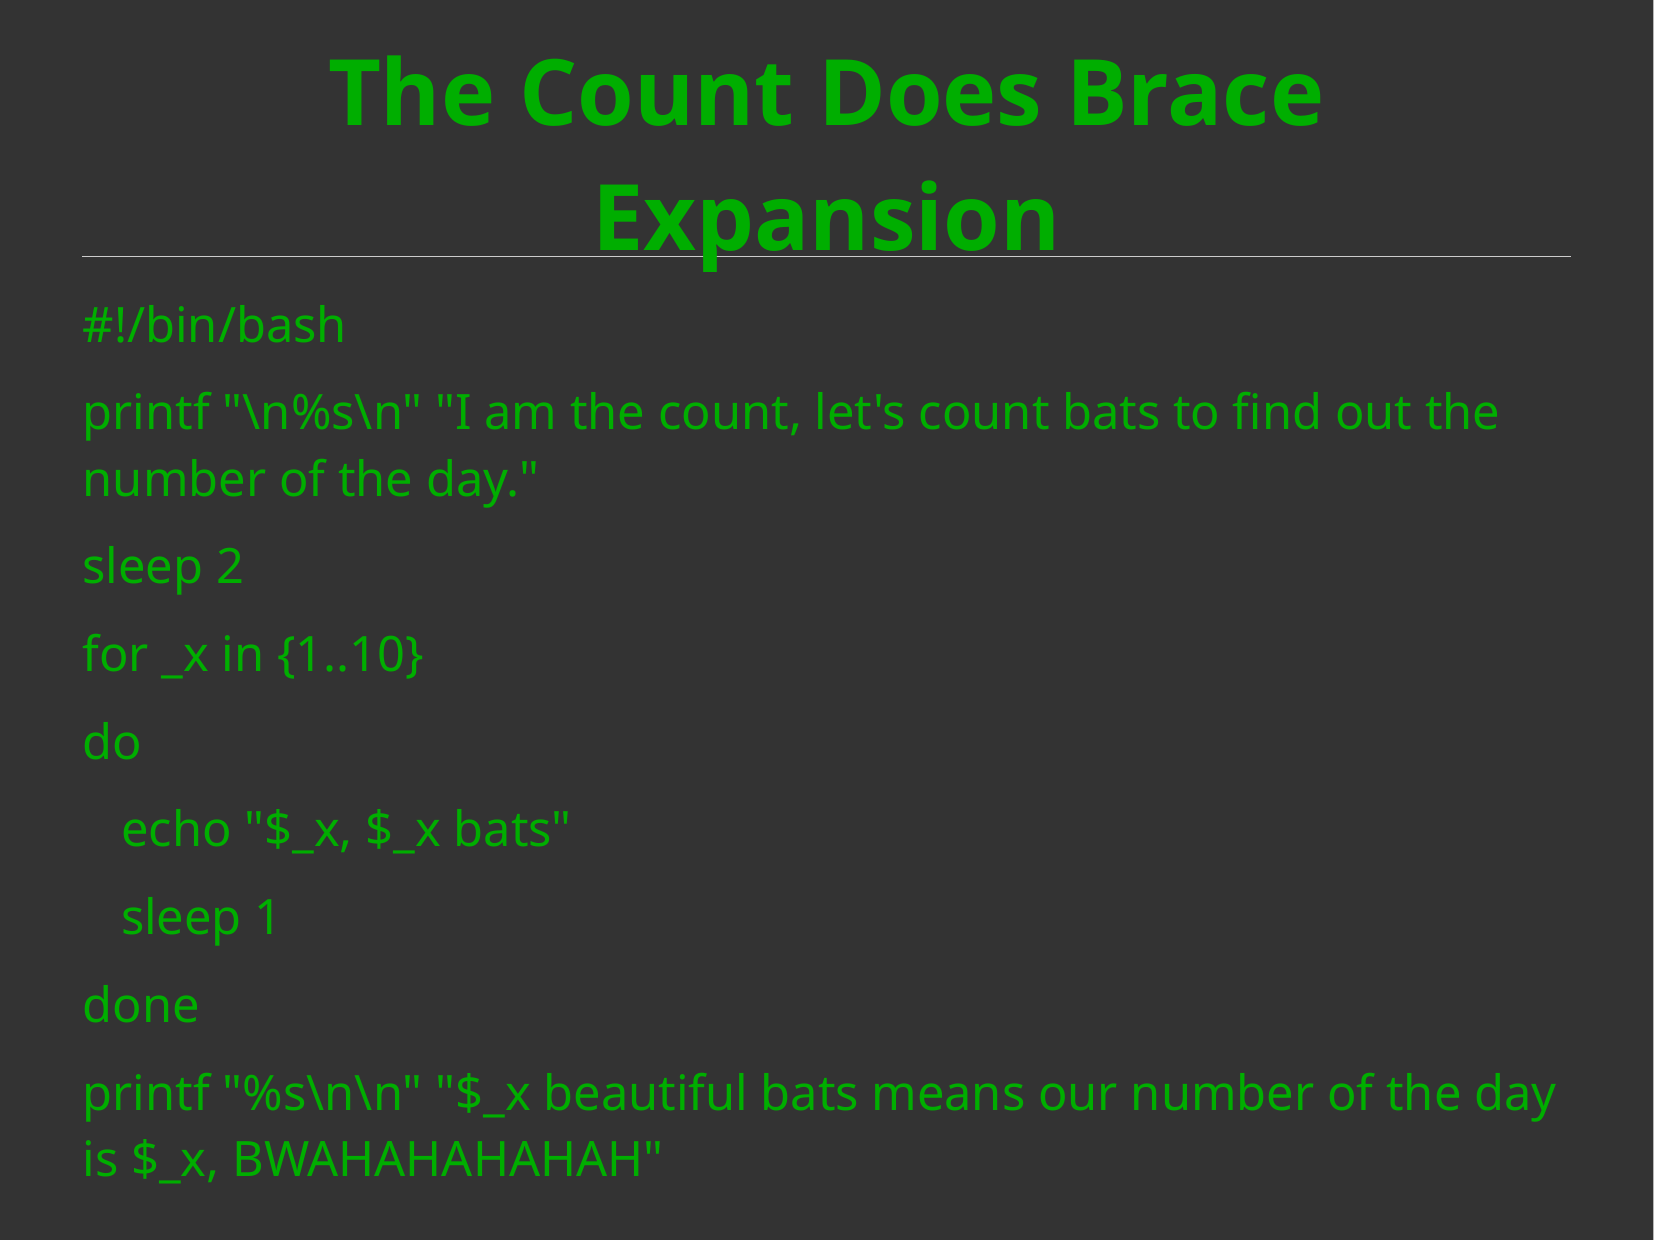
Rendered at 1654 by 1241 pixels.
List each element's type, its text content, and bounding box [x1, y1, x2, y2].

title The Count Does Brace Expansion [82, 45, 1571, 260]
list #!/bin/bash printf "\n%s\n" "I am the count, let's count bats to find out the number of the day." sleep 2 for _x in {1..10} do echo "$_x, $_x bats" sleep 1 done printf "%s\n\n" "$_x beautiful bats means our number of the day is $_x, BWAHAHAHAHAH" [82, 290, 1571, 1193]
